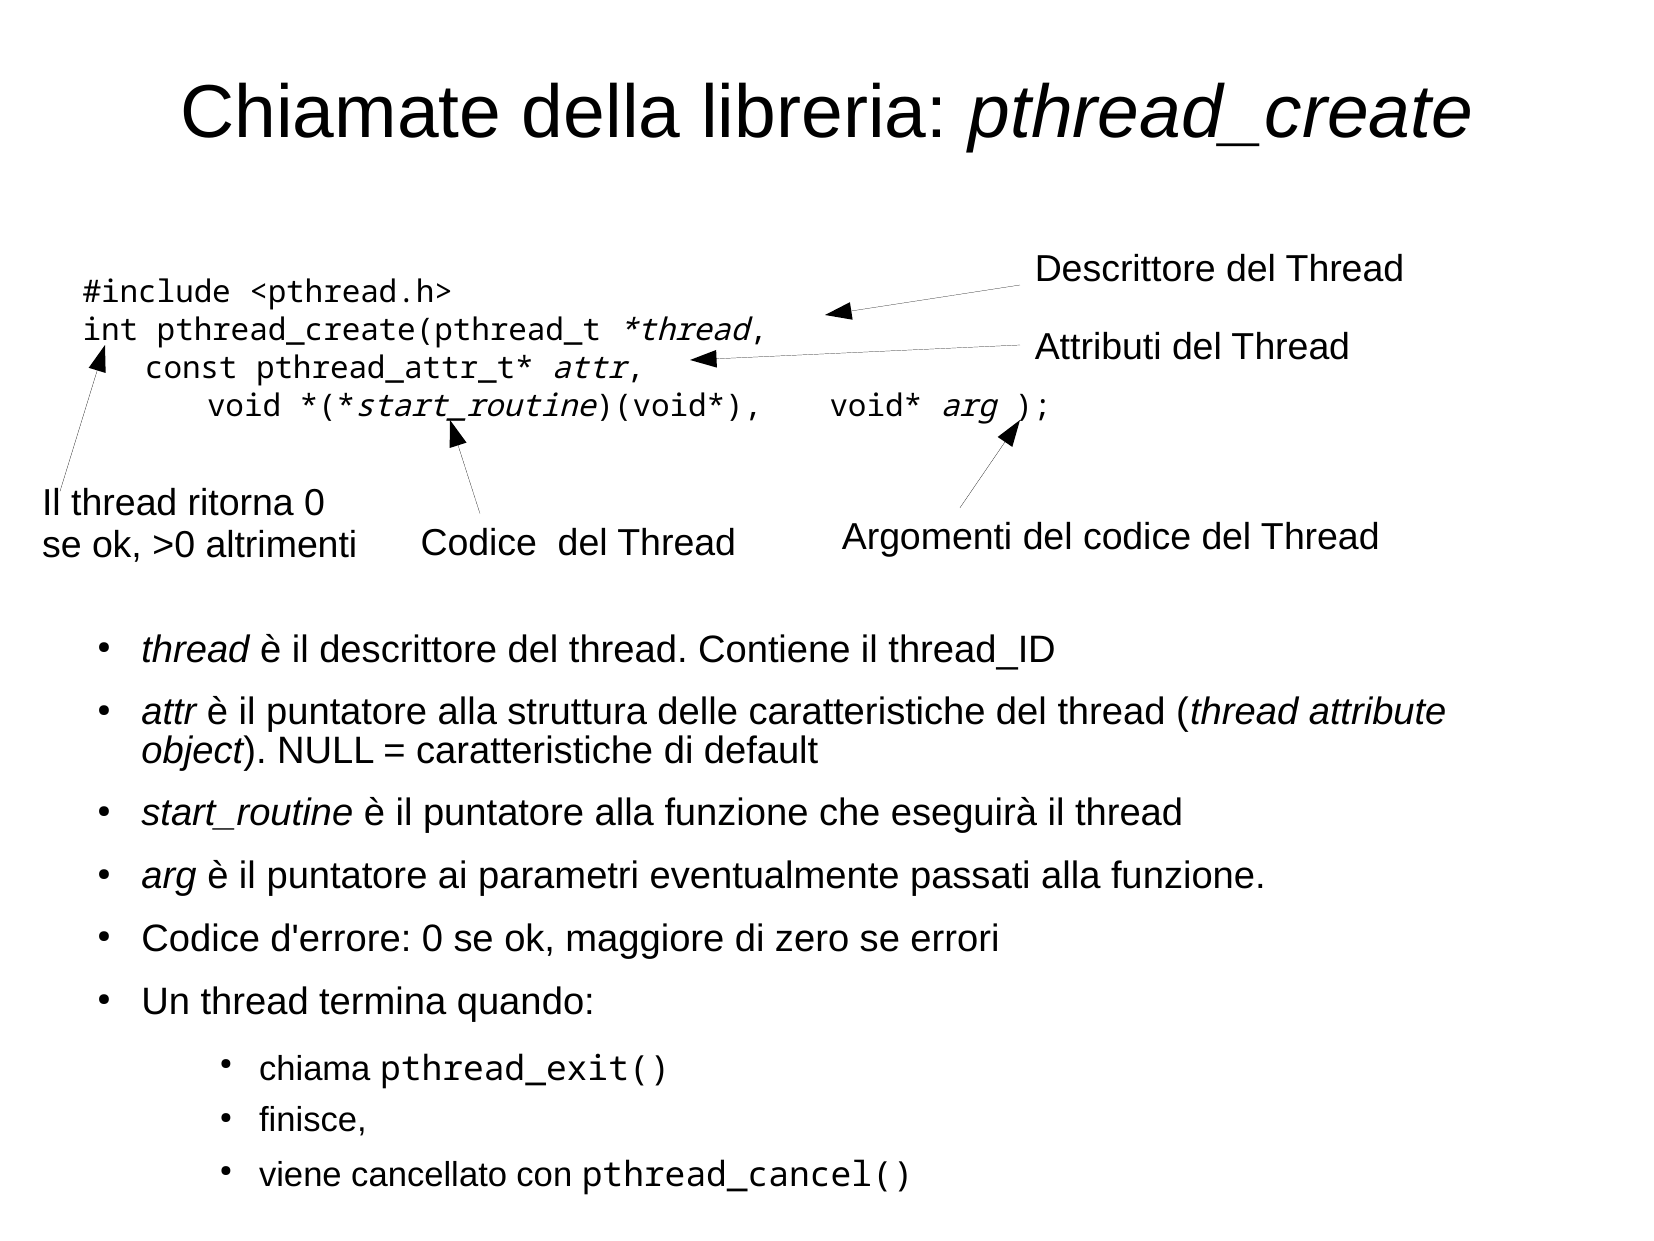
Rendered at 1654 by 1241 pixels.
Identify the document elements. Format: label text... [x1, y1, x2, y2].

text_box Descrittore del Thread [1020, 240, 1531, 297]
text_box Codice del Thread [405, 513, 916, 571]
list #include <pthread.h> int pthread_create(pthread_t *thread, const pthread_attr_t* attr, void *(*start_routine)(void*), void* arg ); thread è il descrittore del thread. Contiene il thread_ID attr è il puntatore alla struttura delle caratteristiche del thread (thread attribute object). NULL = caratteristiche di default start_routine è il puntatore alla funzione che eseguirà il thread arg è il puntatore ai parametri eventualmente passati alla funzione. Codice d'errore: 0 se ok, maggiore di zero se errori Un thread termina quando: chiama pthread_exit() finisce, viene cancellato con pthread_cancel() [82, 272, 1538, 1241]
text_box Attributi del Thread [1020, 318, 1531, 376]
text_box Il thread ritorna 0 se ok, >0 altrimenti [27, 473, 376, 573]
title Chiamate della libreria: pthread_create [82, 8, 1571, 216]
text_box Argomenti del codice del Thread [827, 507, 1516, 565]
